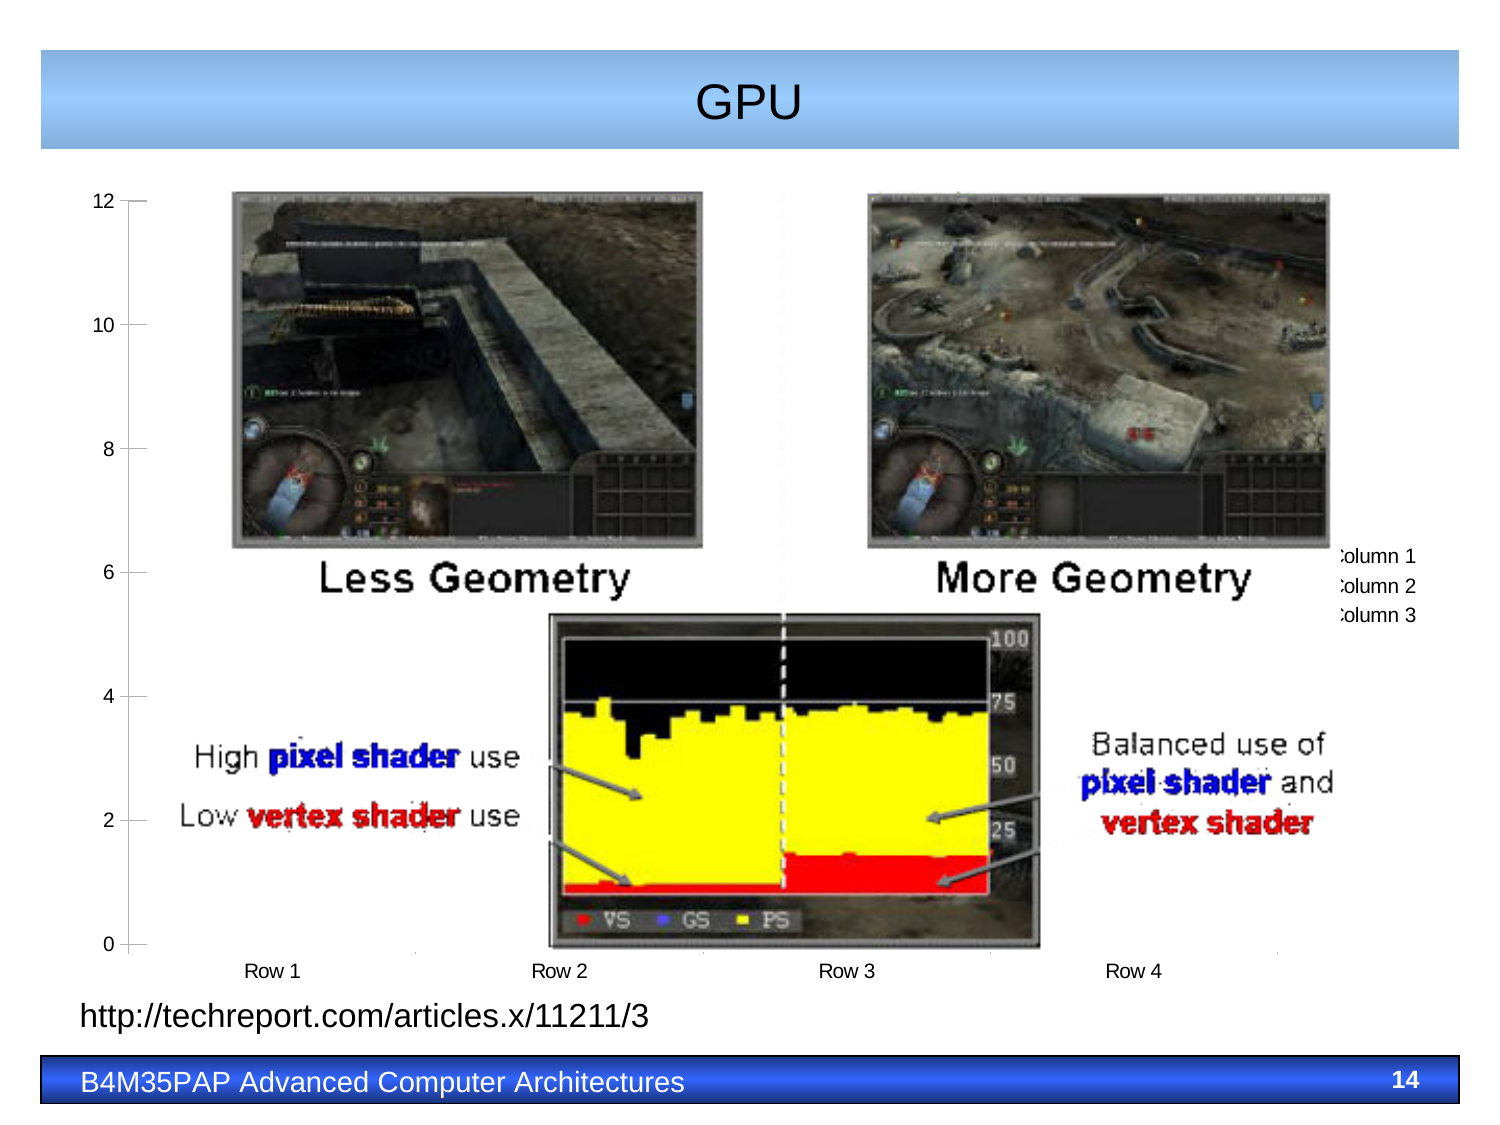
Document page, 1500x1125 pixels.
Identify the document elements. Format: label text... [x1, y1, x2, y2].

title GPU [41, 50, 1459, 149]
chart [64, 172, 1436, 1000]
picture [147, 188, 1341, 952]
text_box http://techreport.com/articles.x/11211/3 [64, 986, 1150, 1042]
